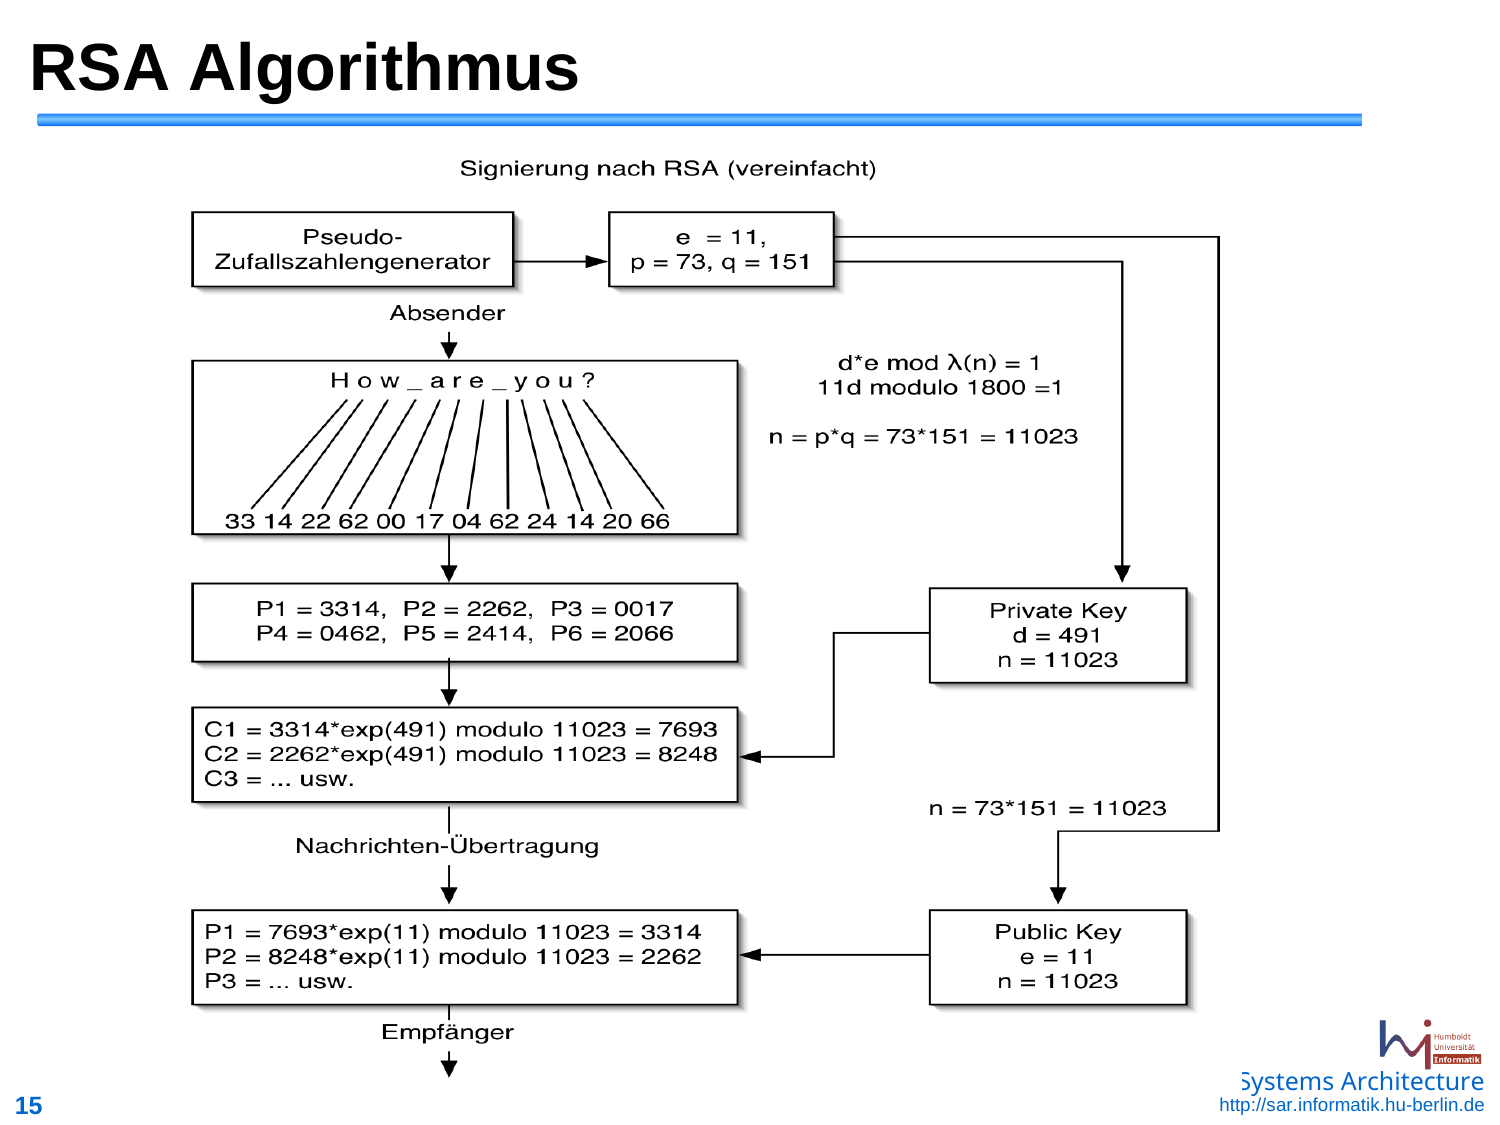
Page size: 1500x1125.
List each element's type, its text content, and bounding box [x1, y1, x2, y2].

picture [177, 147, 1242, 1093]
title RSA Algorithmus [29, 26, 1500, 108]
picture [1376, 1016, 1483, 1071]
